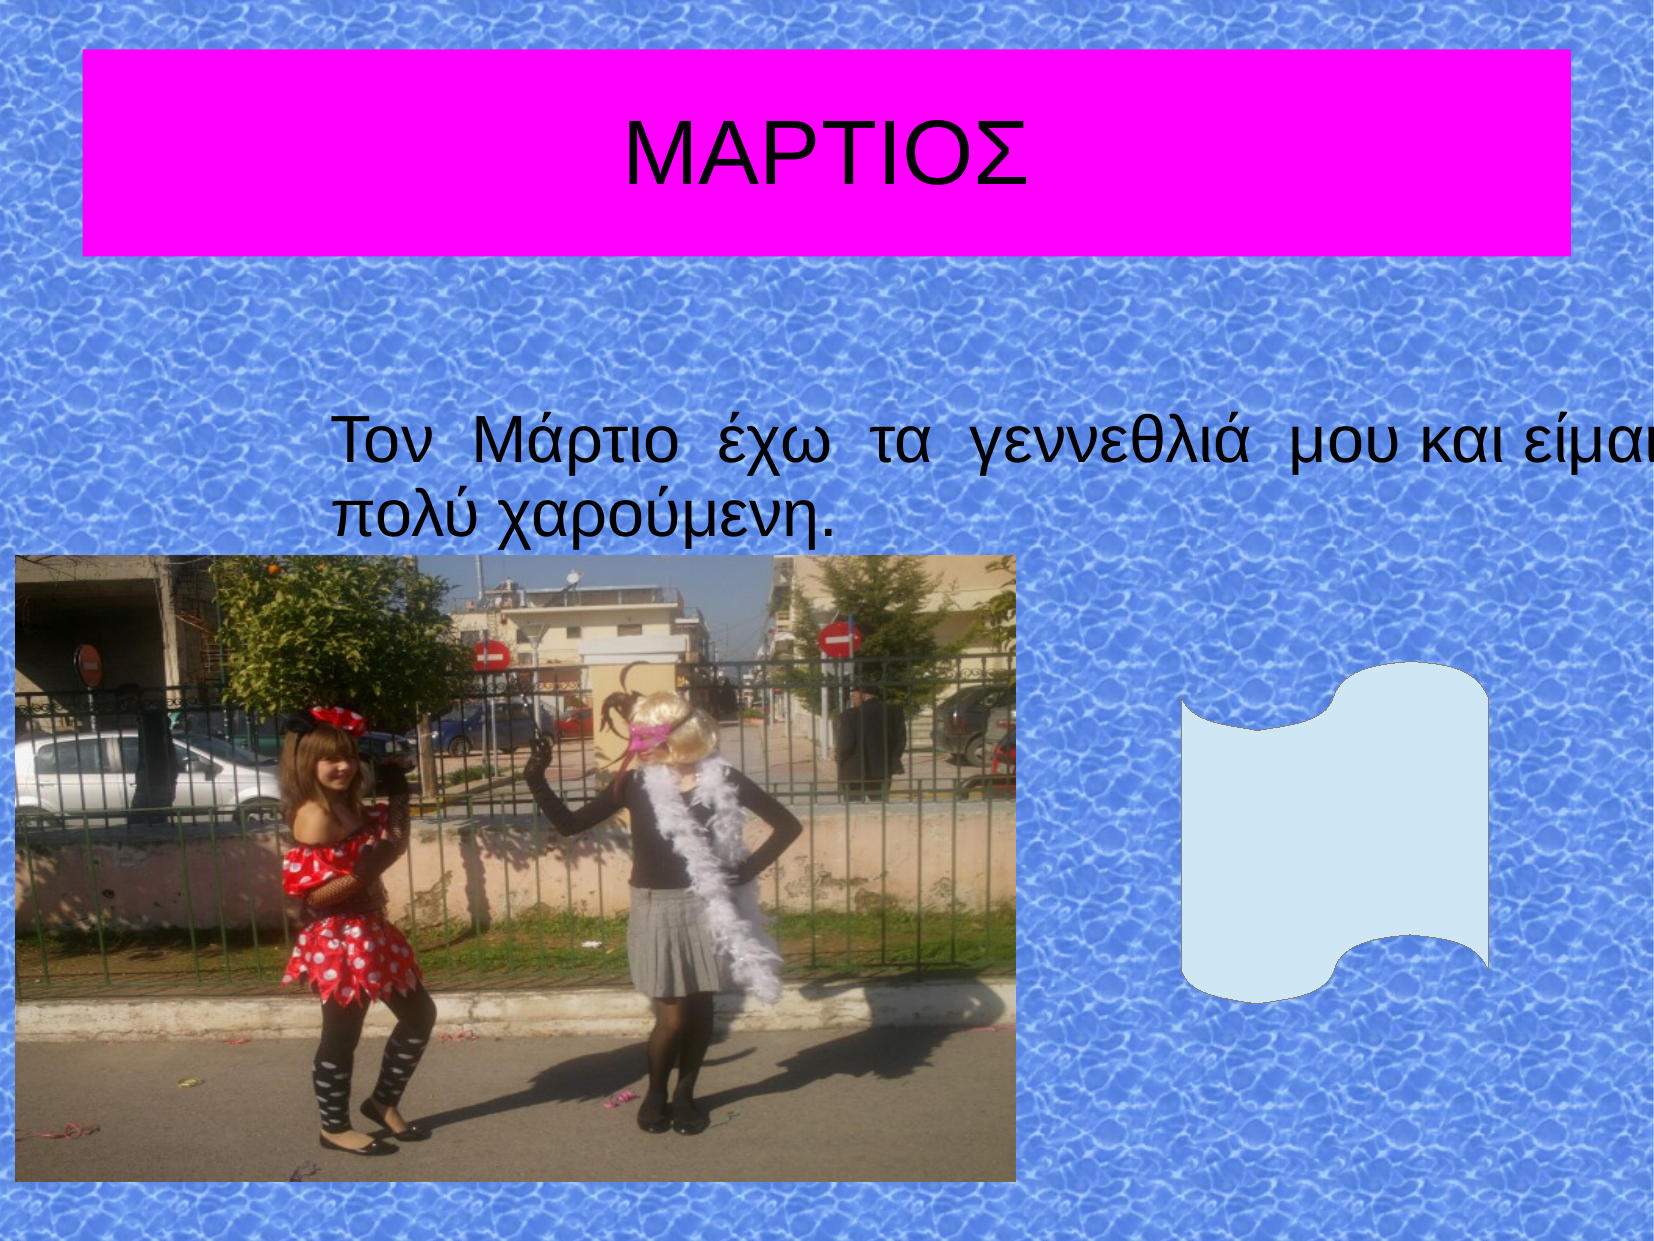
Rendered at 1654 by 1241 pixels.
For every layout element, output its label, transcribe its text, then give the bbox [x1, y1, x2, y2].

list Τον Μάρτιο έχω τα γεννεθλιά μου και είμαι πολύ χαρούμενη. [259, 401, 1654, 1121]
text_box [1181, 661, 1489, 1004]
picture [0, 0, 1654, 1241]
title ΜΑΡΤΙΟΣ [82, 49, 1571, 257]
